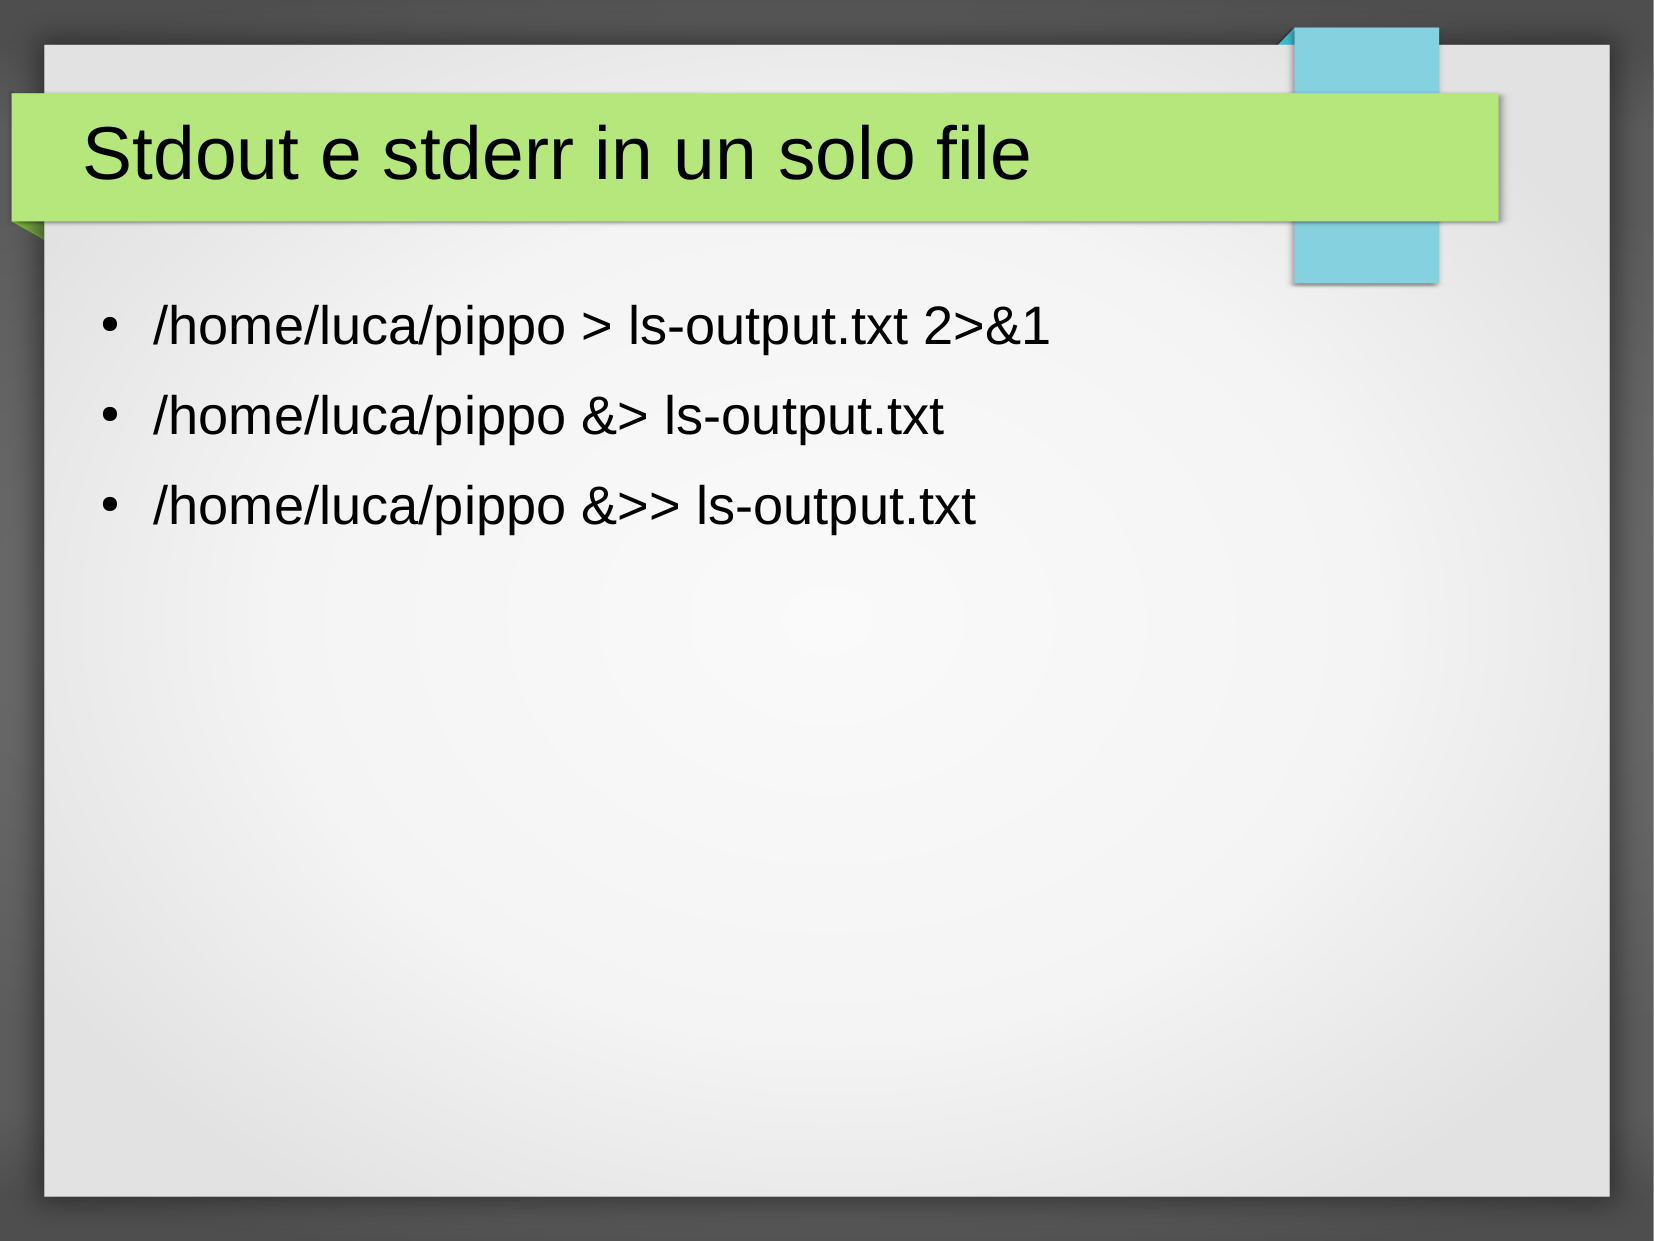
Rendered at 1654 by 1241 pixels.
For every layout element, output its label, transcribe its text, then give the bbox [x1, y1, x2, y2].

title Stdout e stderr in un solo file [82, 94, 1264, 213]
list /home/luca/pippo > ls-output.txt 2>&1 /home/luca/pippo &> ls-output.txt /home/luca/pippo &>> ls-output.txt [82, 295, 1571, 1015]
picture [0, 0, 1654, 1241]
